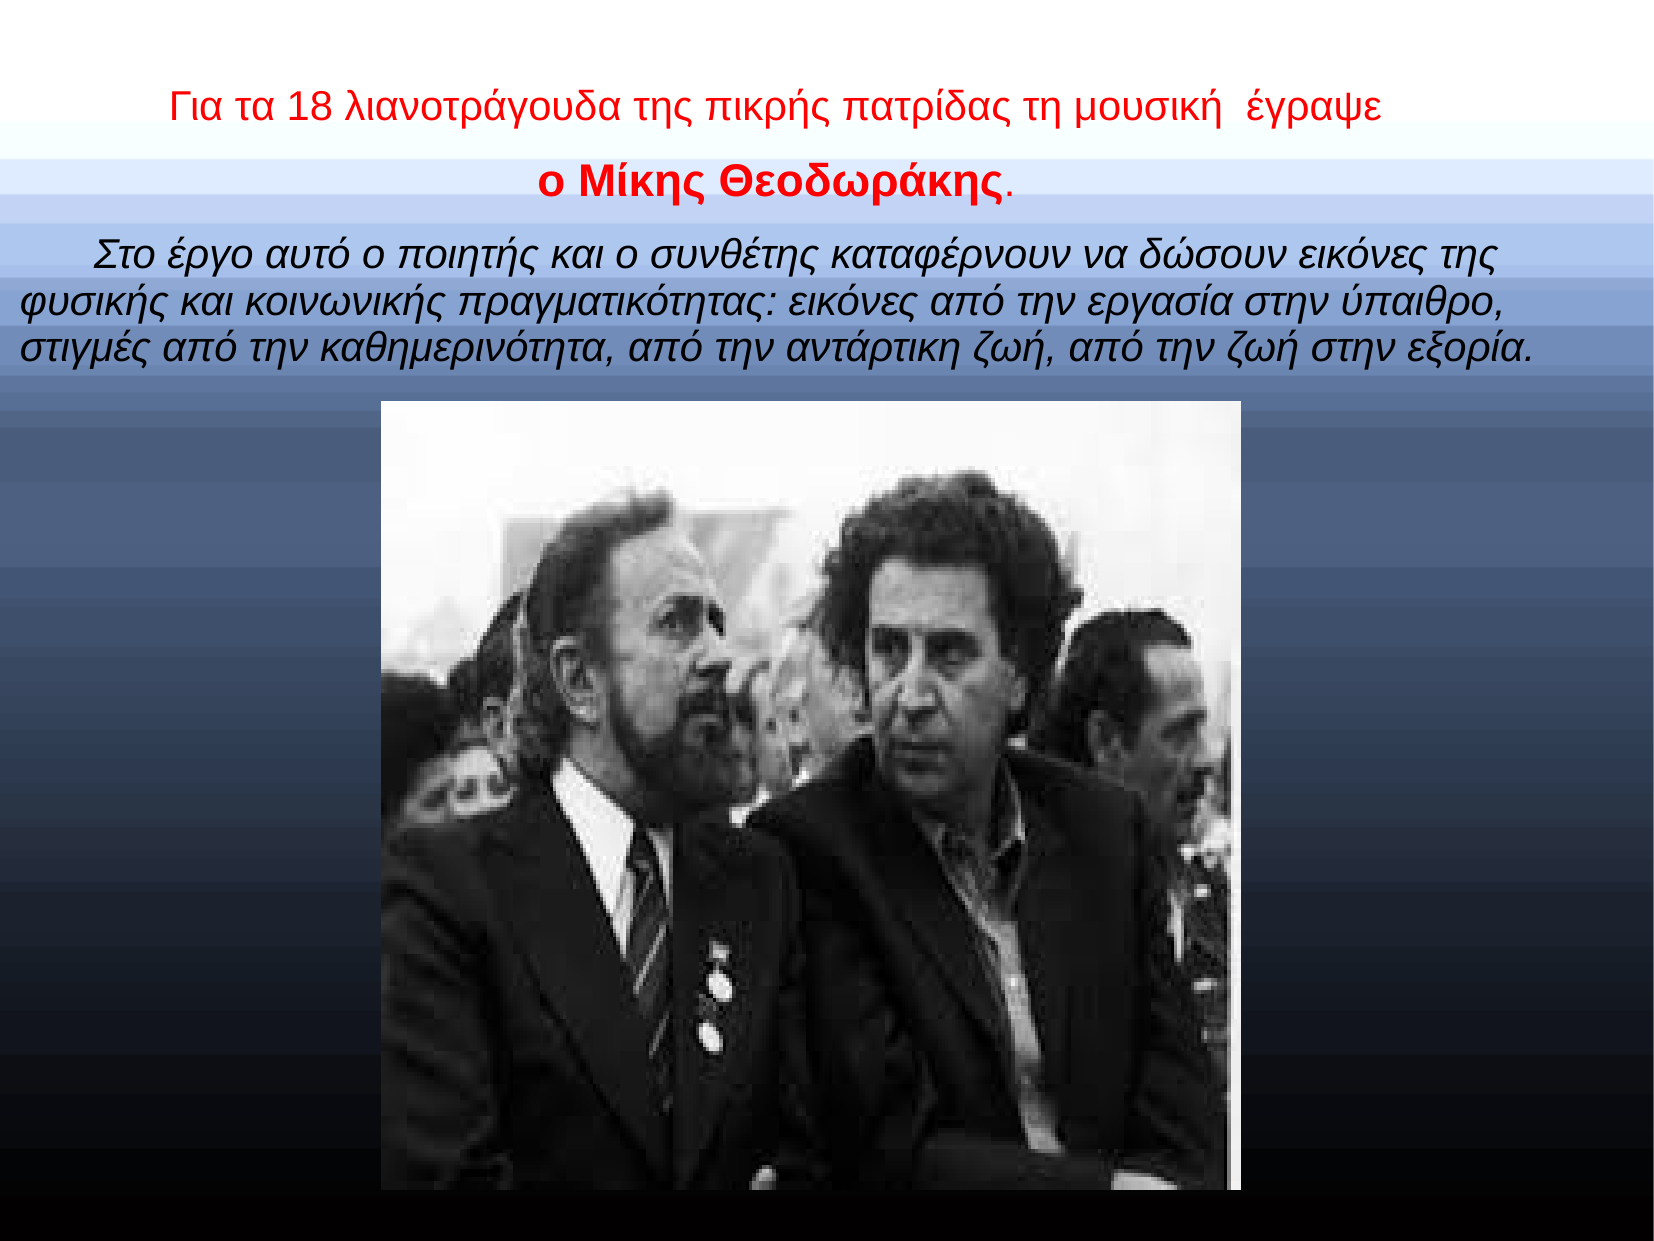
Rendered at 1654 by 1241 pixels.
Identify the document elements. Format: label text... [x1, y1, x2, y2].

picture [0, 0, 1654, 1241]
text_box Για τα 18 λιανοτράγουδα της πικρής πατρίδας τη μουσική έγραψε ο Μίκης Θεοδωράκης. Στο έργο αυτό ο ποιητής και ο συνθέτης καταφέρνουν να δώσουν εικόνες της φυσικής και κοινωνικής πραγματικότητας: εικόνες από την εργασία στην ύπαιθρο, στιγμές από την καθημερινότητα, από την αντάρτικη ζωή, από την ζωή στην εξορία. [5, 0, 1560, 429]
